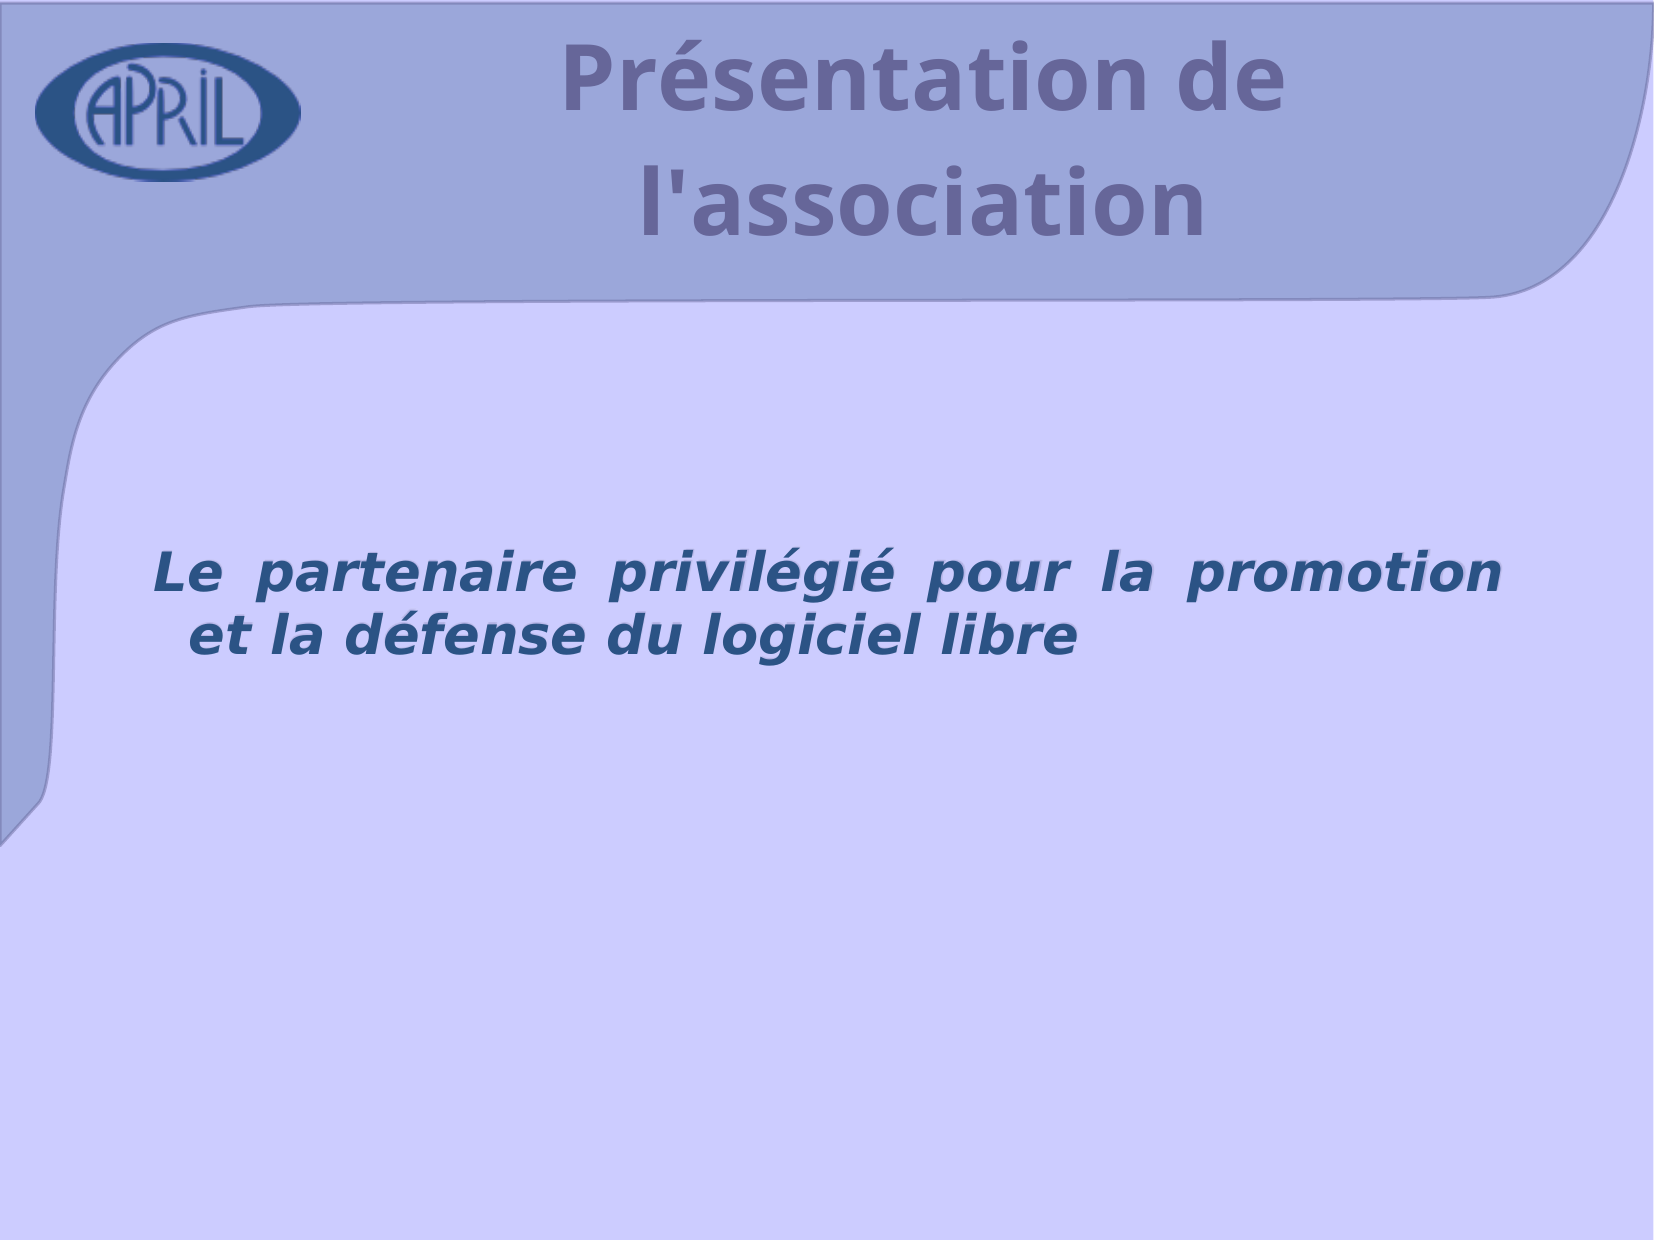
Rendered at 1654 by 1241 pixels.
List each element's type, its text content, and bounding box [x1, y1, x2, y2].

list Le partenaire privilégié pour la promotion et la défense du logiciel libre [118, 413, 1506, 1017]
picture [35, 43, 301, 182]
title Présentation de l'association [313, 30, 1534, 245]
